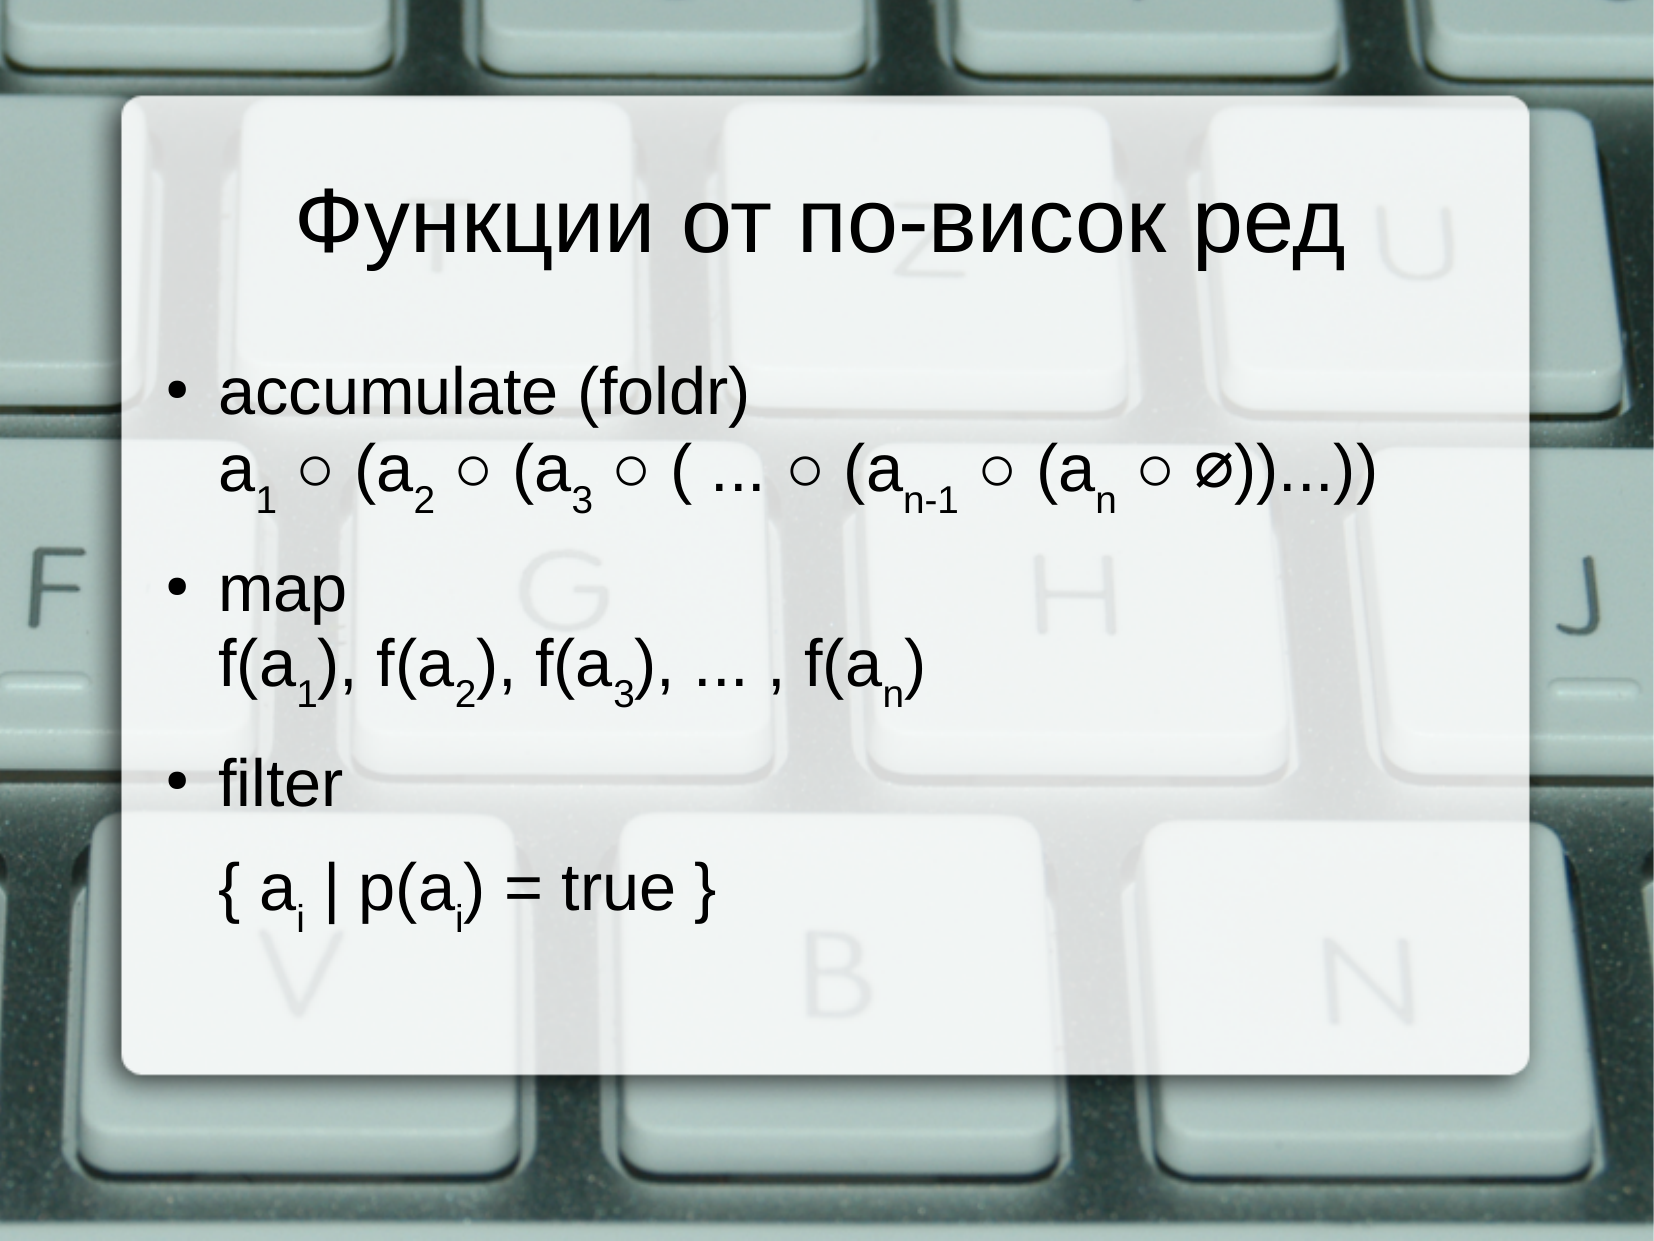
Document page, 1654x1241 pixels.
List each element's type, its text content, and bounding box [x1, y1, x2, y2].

title Функции от по-висок ред [135, 117, 1506, 325]
list accumulate (foldr) a1 ○ (a2 ○ (a3 ○ ( ... ○ (an-1 ○ (an ○ ⌀))...)) map f(a1), f(a2), f(a3), ... , f(an) filter { ai | p(ai) = true } [147, 354, 1506, 1074]
picture [0, 0, 1654, 1241]
